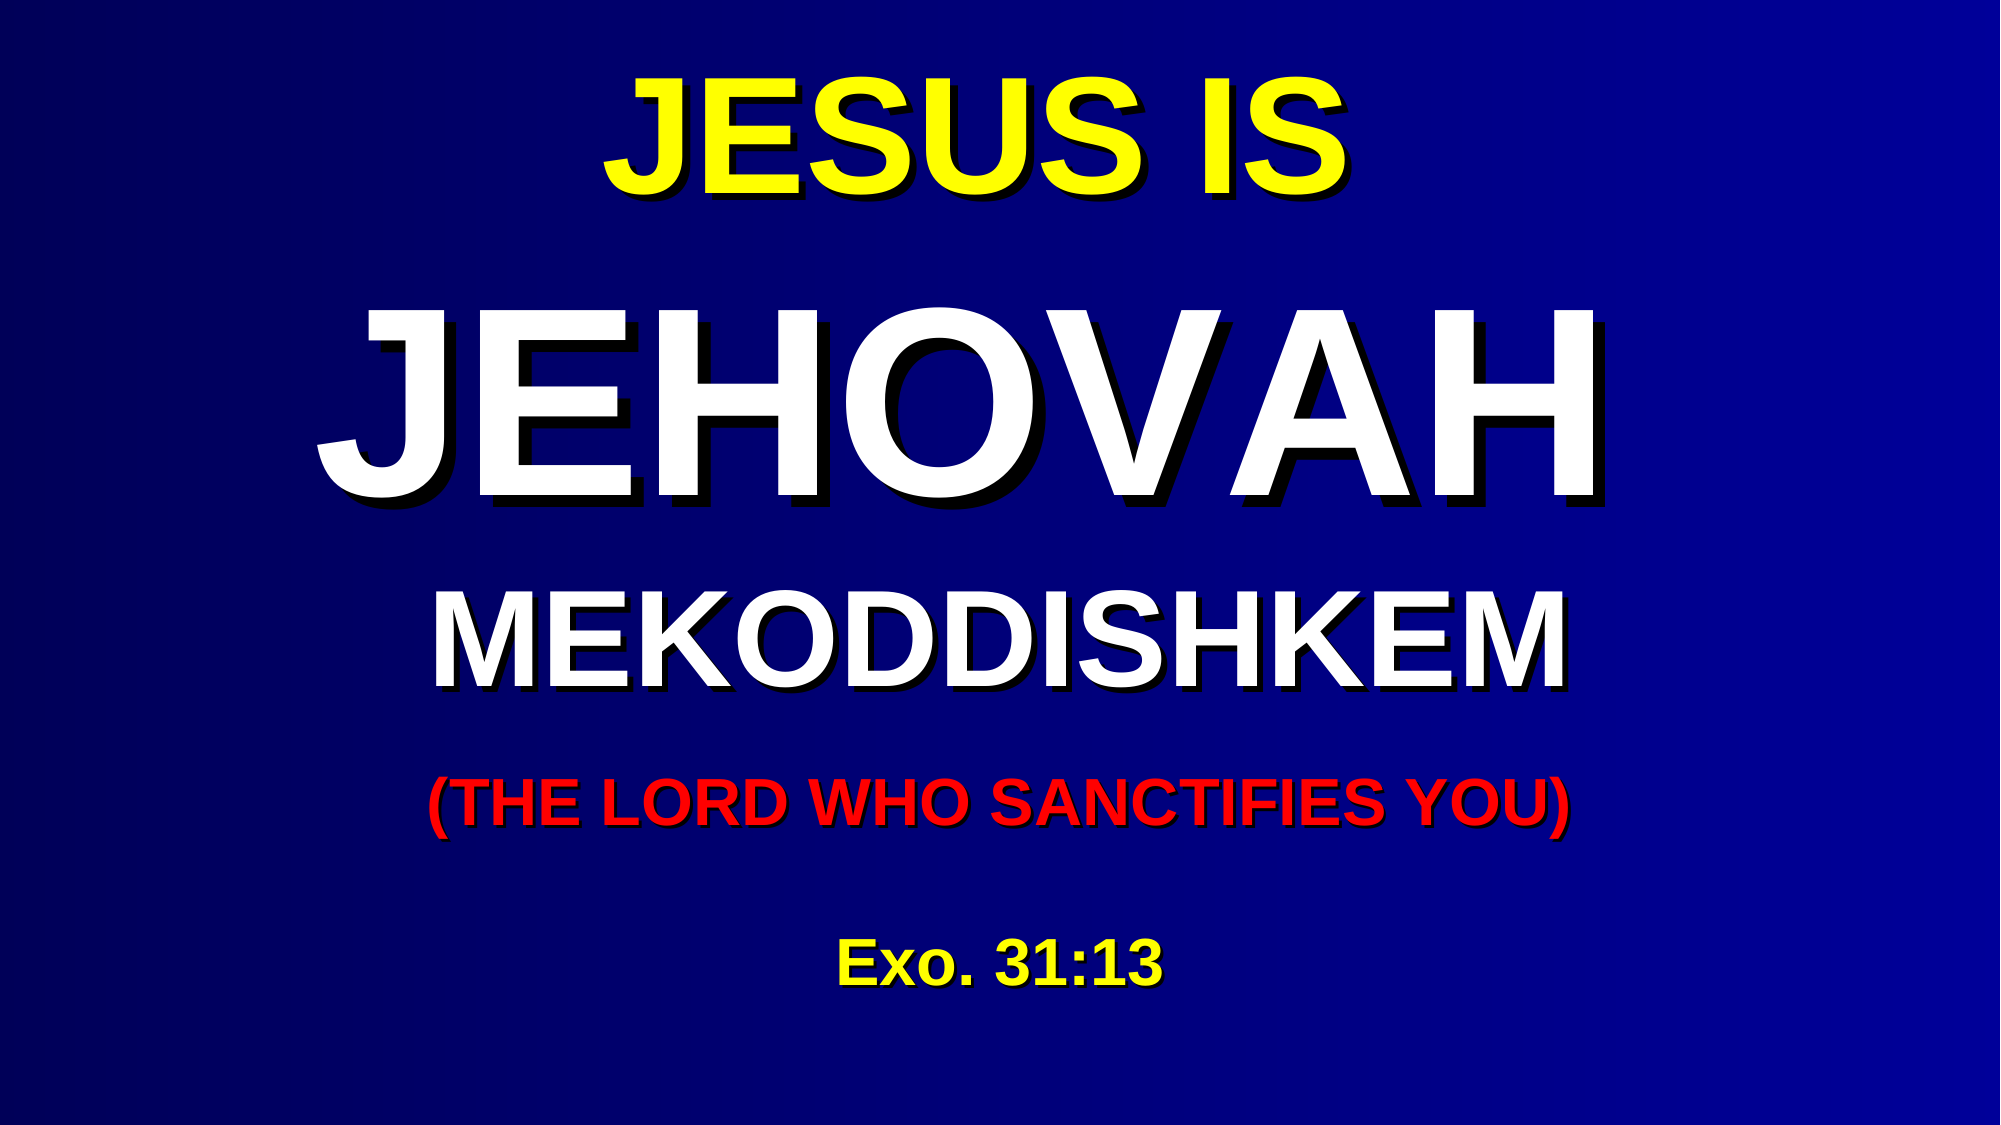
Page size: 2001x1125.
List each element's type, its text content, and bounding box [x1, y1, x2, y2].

title JESUS IS JEHOVAH MEKODDISHKEM (THE LORD WHO SANCTIFIES YOU) Exo. 31:13 [249, 0, 1750, 1125]
